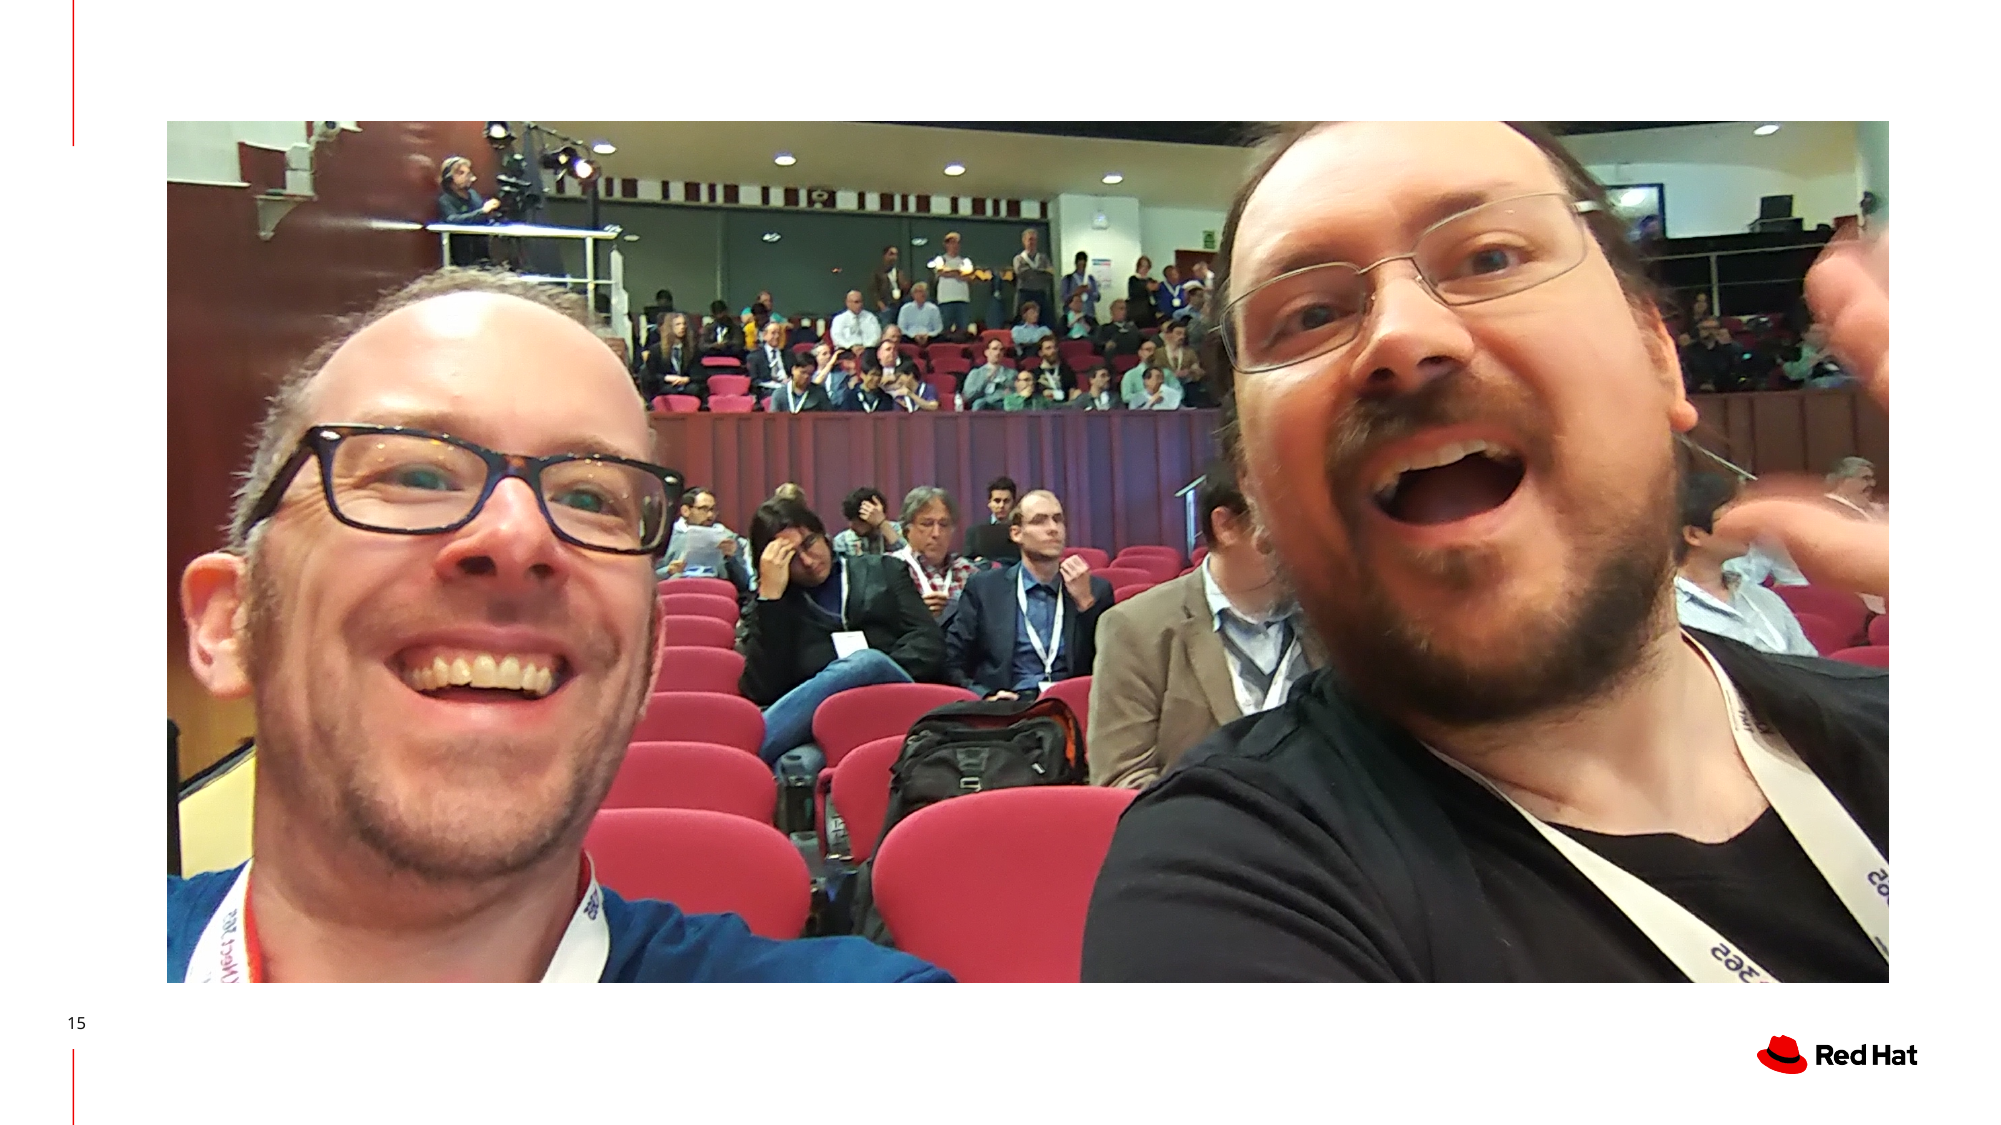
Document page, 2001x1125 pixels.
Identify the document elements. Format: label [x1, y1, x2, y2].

picture [167, 121, 1889, 983]
picture [1757, 1035, 1918, 1074]
